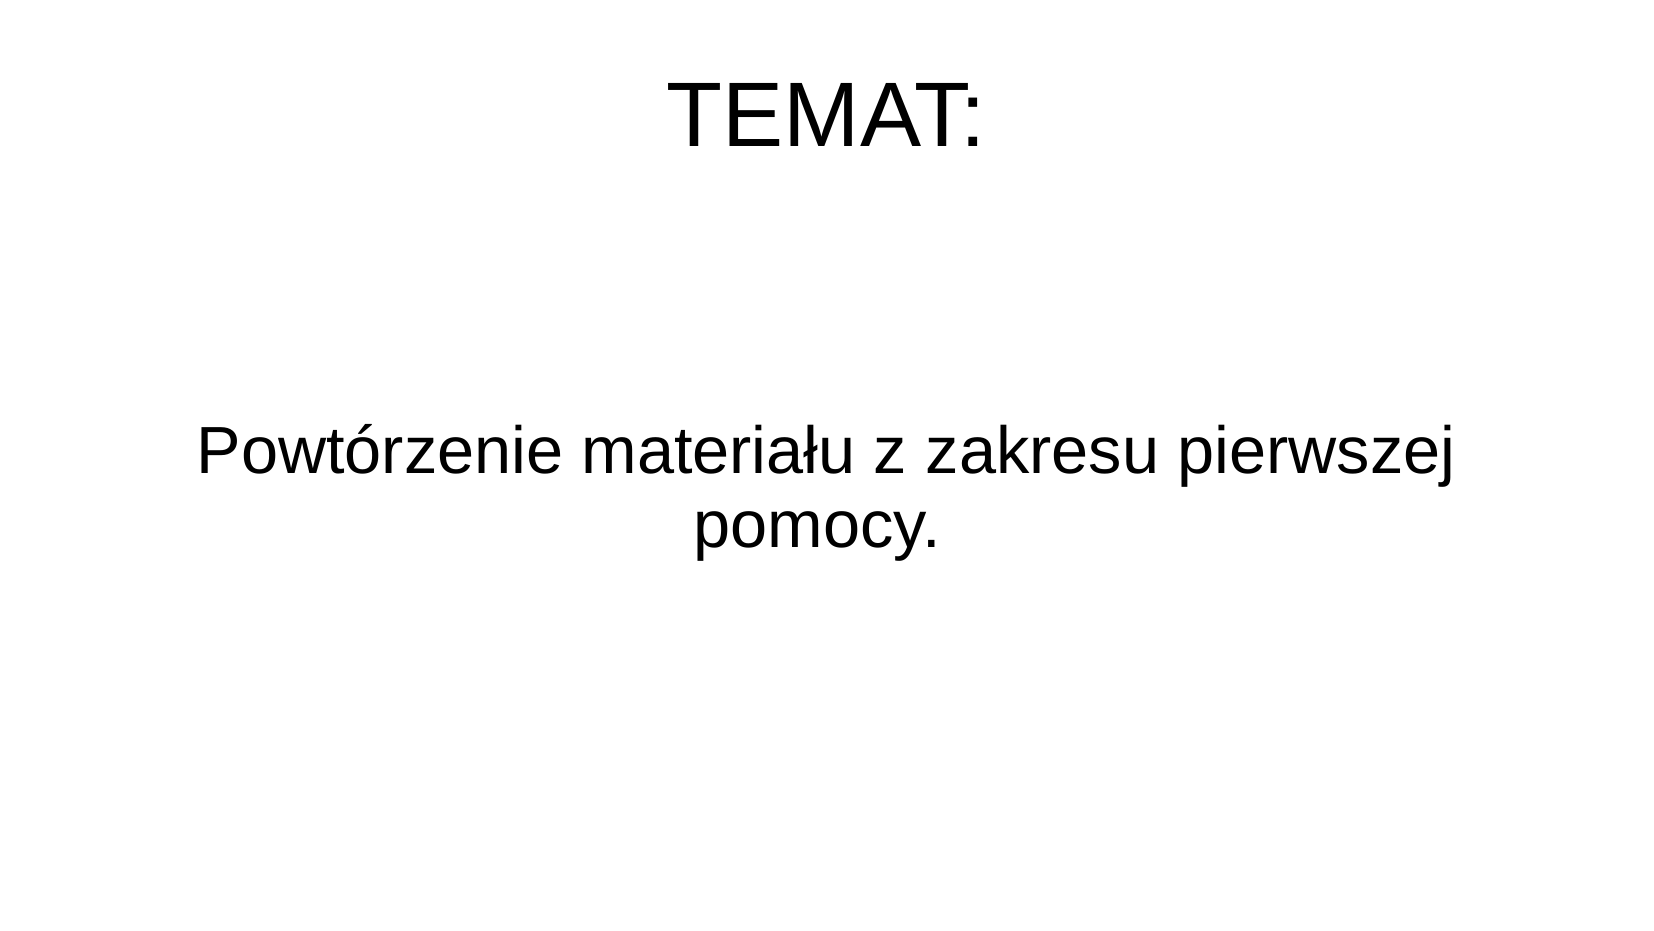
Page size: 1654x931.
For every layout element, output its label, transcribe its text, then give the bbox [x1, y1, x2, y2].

title TEMAT: [82, 37, 1571, 193]
subtitle Powtórzenie materiału z zakresu pierwszej pomocy. [82, 217, 1571, 758]
